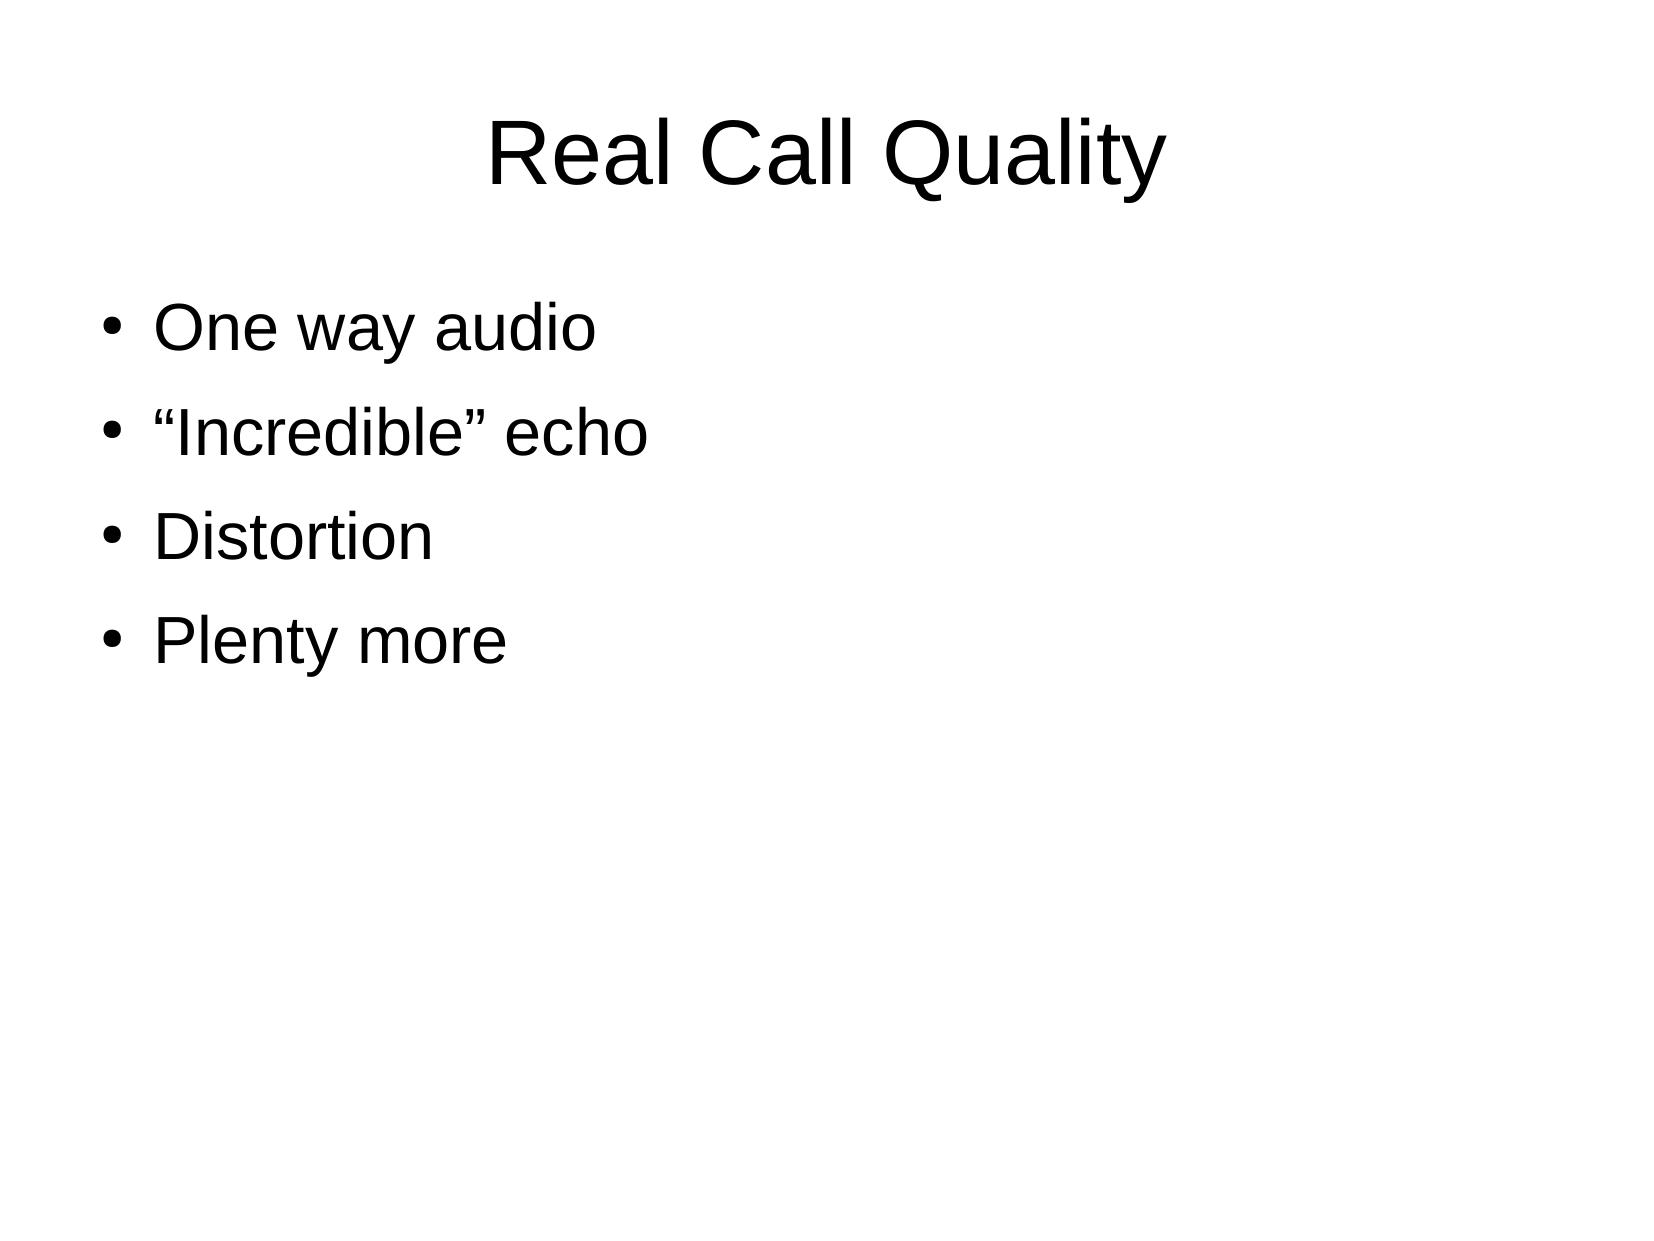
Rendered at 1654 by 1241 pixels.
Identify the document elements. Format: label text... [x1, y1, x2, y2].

title Real Call Quality [82, 49, 1571, 257]
list One way audio “Incredible” echo Distortion Plenty more [82, 290, 1571, 1109]
